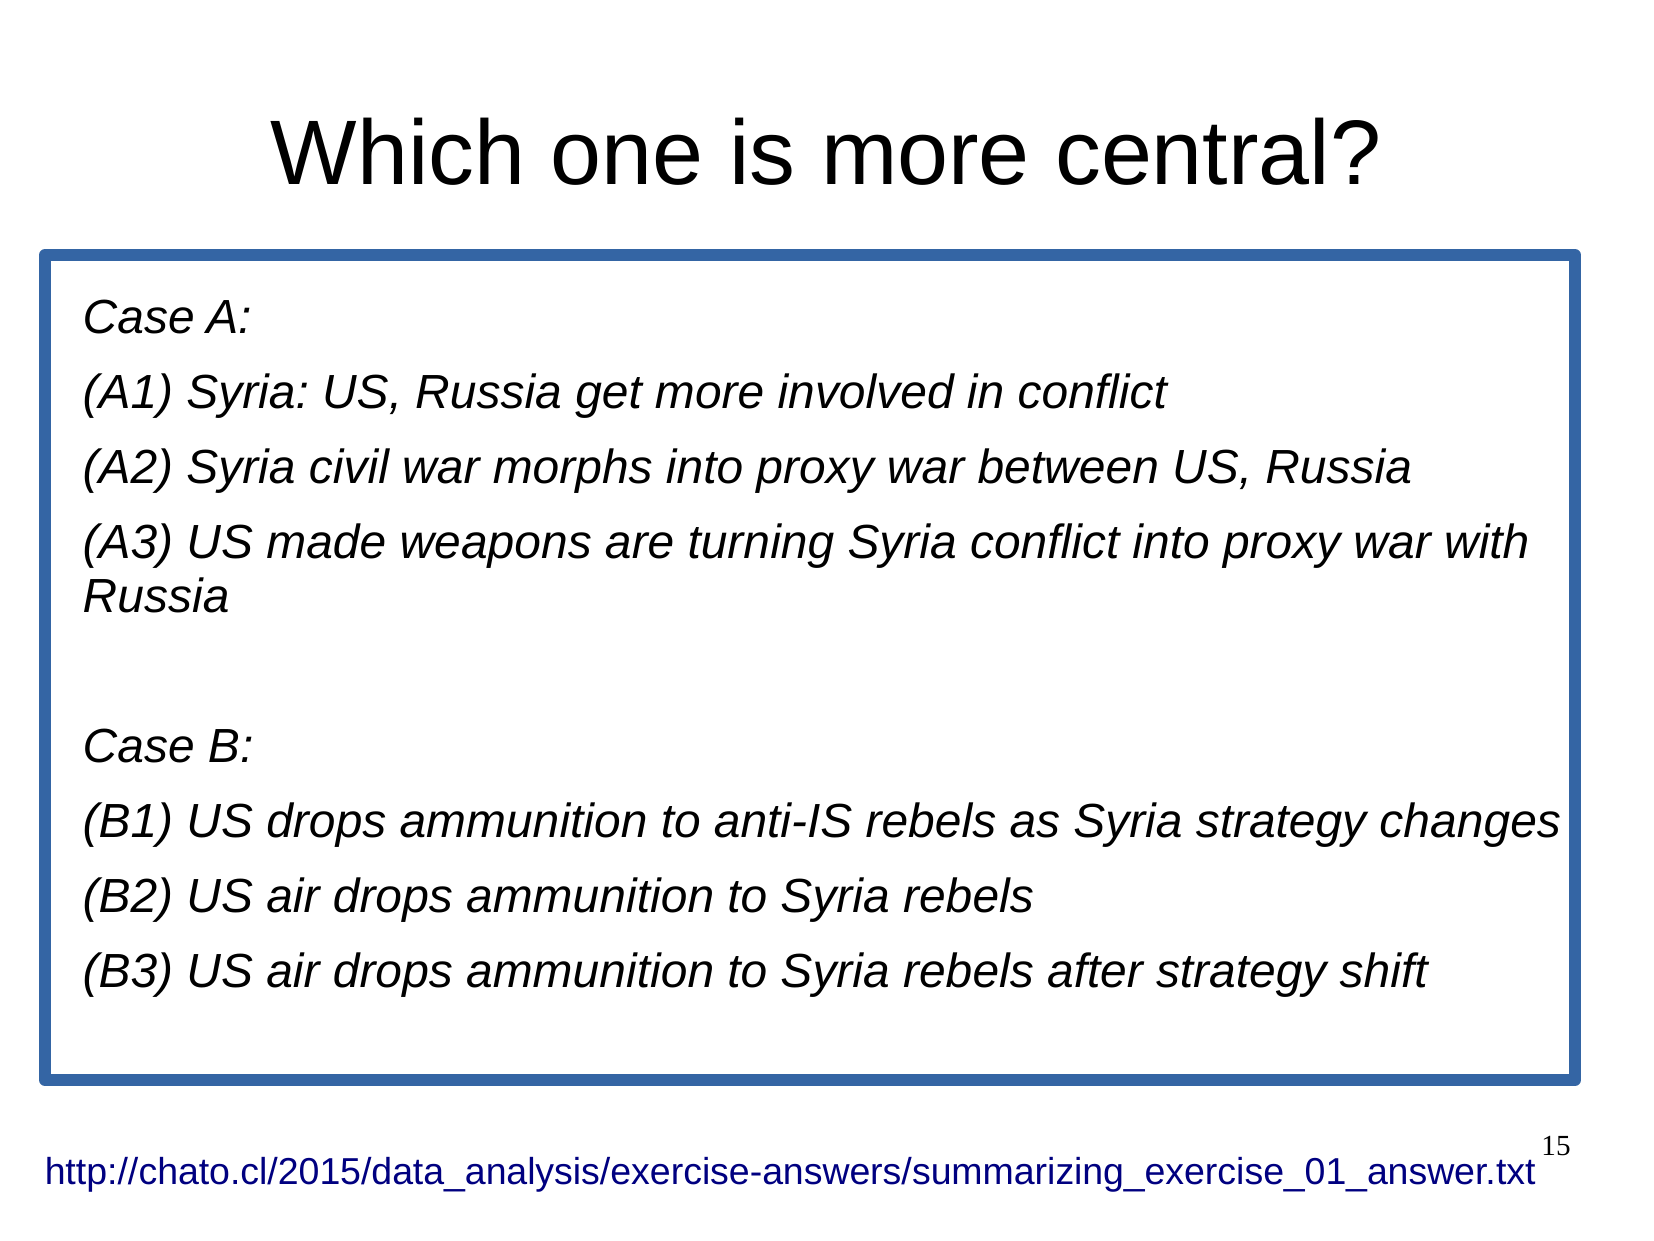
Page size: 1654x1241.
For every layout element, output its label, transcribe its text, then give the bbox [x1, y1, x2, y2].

text_box http://chato.cl/2015/data_analysis/exercise-answers/summarizing_exercise_01_answer.txt [30, 1143, 1562, 1201]
list Case A: (A1) Syria: US, Russia get more involved in conflict (A2) Syria civil war morphs into proxy war between US, Russia (A3) US made weapons are turning Syria conflict into proxy war with Russia Case B: (B1) US drops ammunition to anti-IS rebels as Syria strategy changes (B2) US air drops ammunition to Syria rebels (B3) US air drops ammunition to Syria rebels after strategy shift [82, 290, 1569, 1010]
title Which one is more central? [82, 49, 1571, 249]
